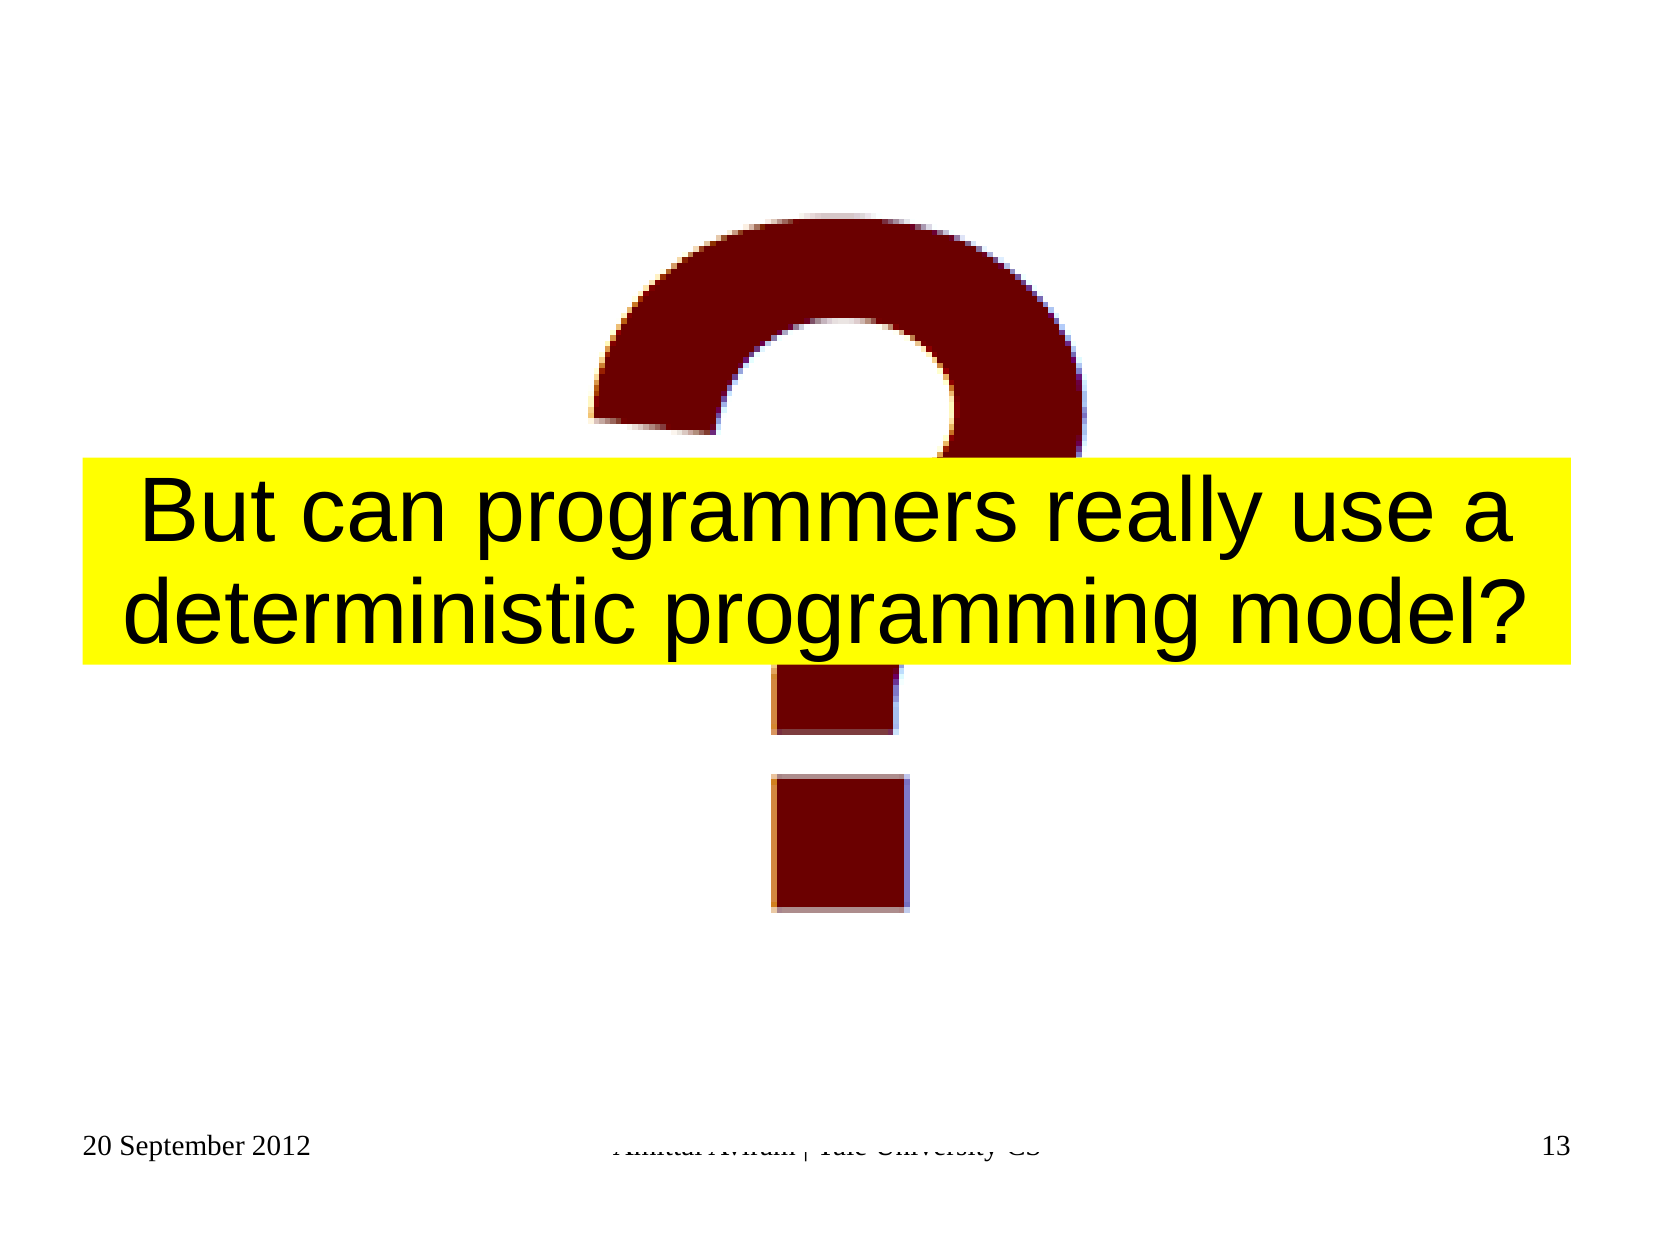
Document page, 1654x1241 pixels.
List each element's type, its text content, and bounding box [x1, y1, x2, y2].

title But can programmers really use a deterministic programming model? [82, 457, 1571, 665]
picture [472, 8, 1182, 457]
picture [472, 665, 1182, 1152]
